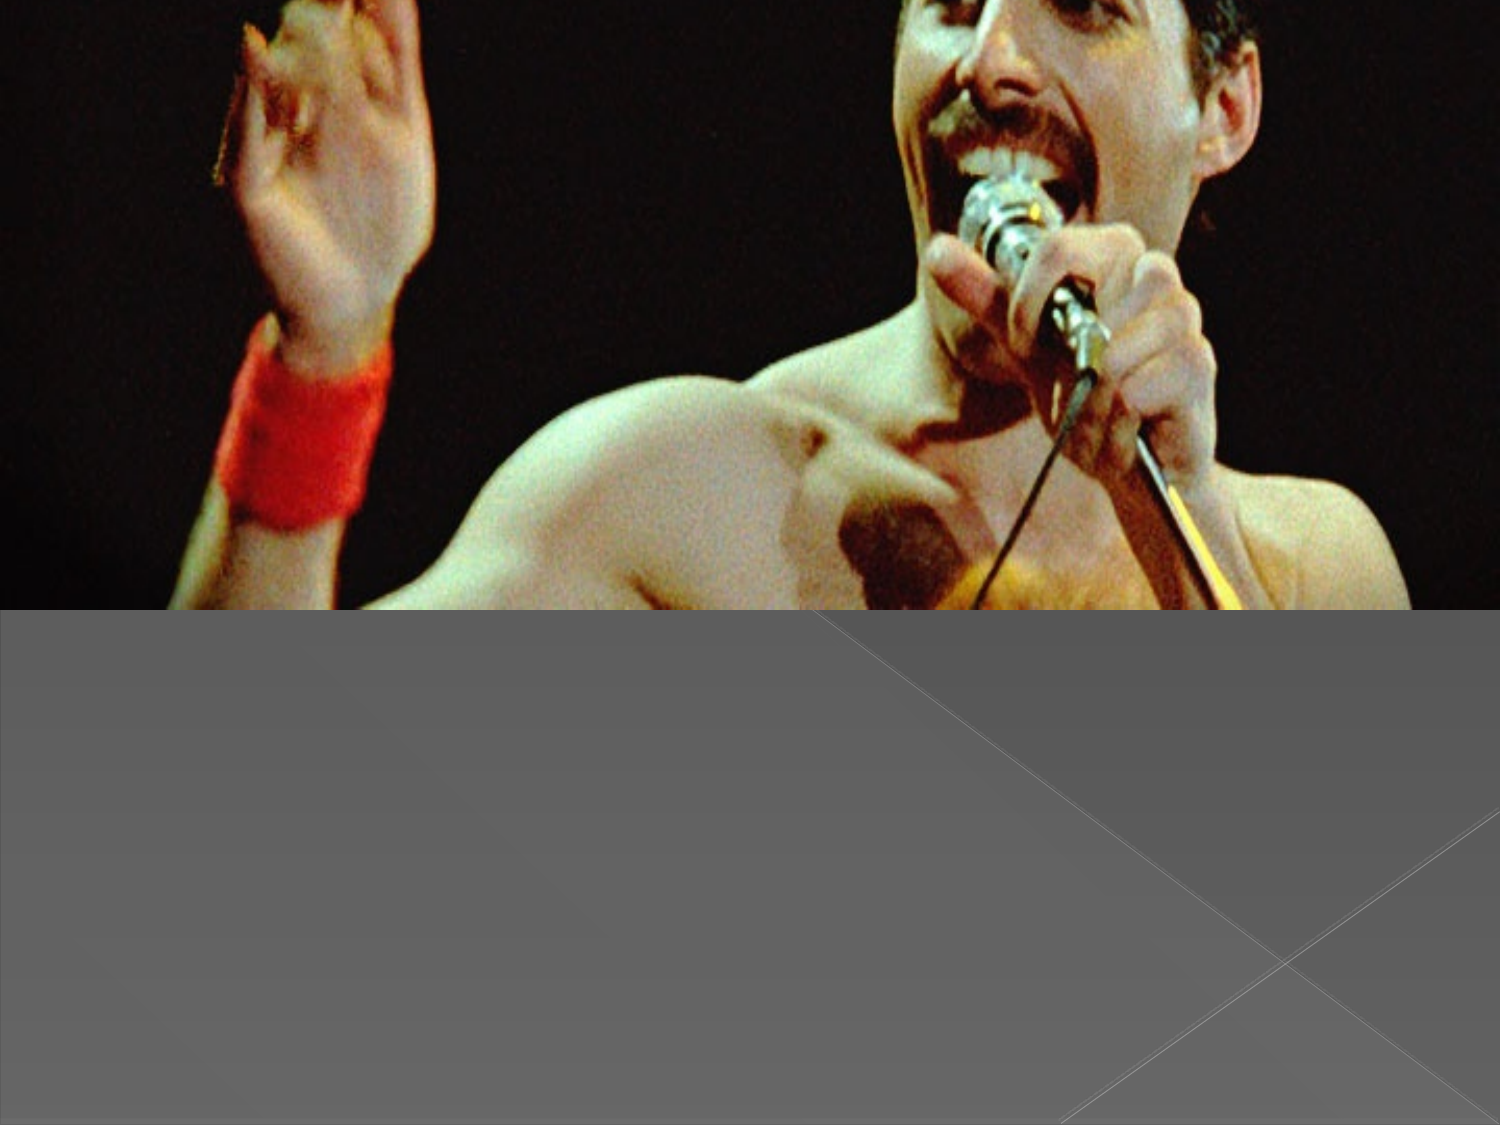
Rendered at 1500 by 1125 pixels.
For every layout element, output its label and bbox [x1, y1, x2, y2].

picture [0, 0, 1500, 610]
